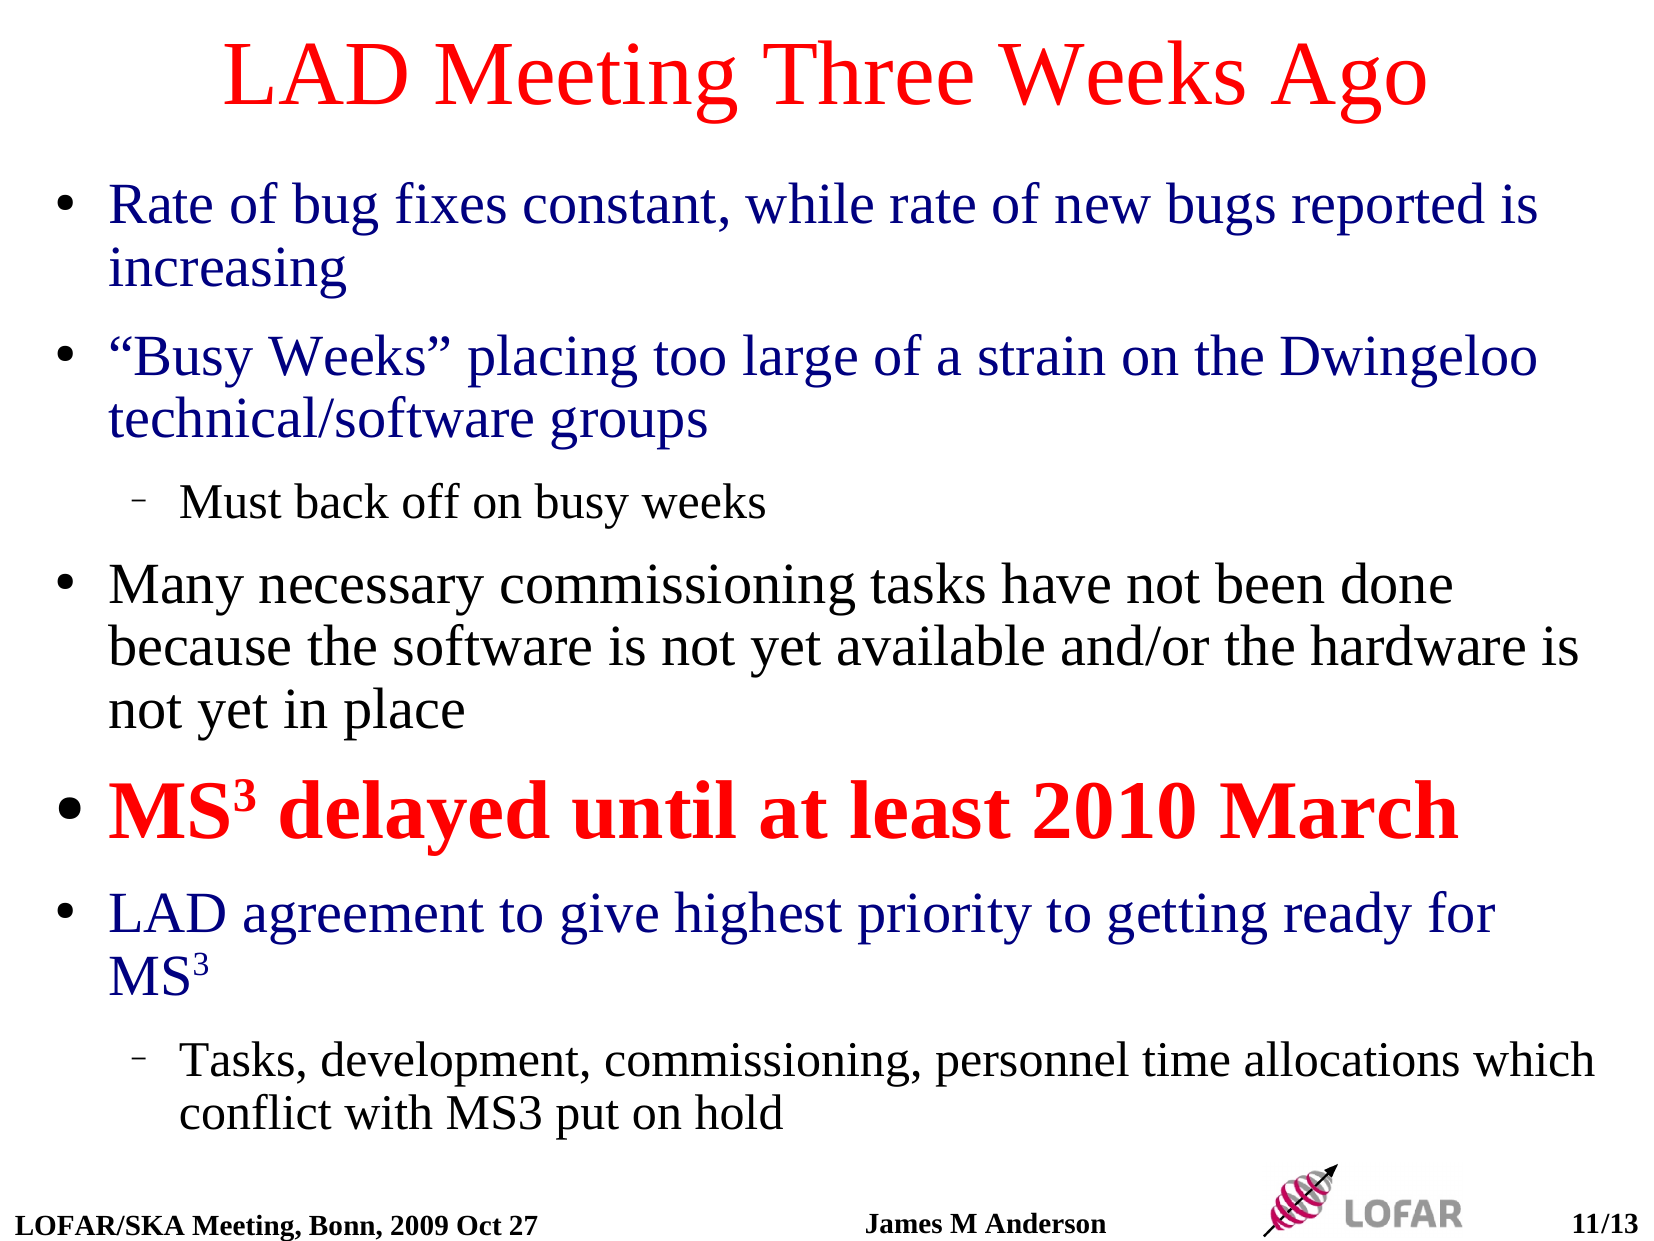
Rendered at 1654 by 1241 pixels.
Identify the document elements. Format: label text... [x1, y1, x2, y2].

list Rate of bug fixes constant, while rate of new bugs reported is increasing “Busy Weeks” placing too large of a strain on the Dwingeloo technical/software groups Must back off on busy weeks Many necessary commissioning tasks have not been done because the software is not yet available and/or the hardware is not yet in place MS3 delayed until at least 2010 March LAD agreement to give highest priority to getting ready for MS3 Tasks, development, commissioning, personnel time allocations which conflict with MS3 put on hold [37, 173, 1611, 1211]
picture [1262, 1211, 1463, 1238]
title LAD Meeting Three Weeks Ago [0, 0, 1654, 151]
